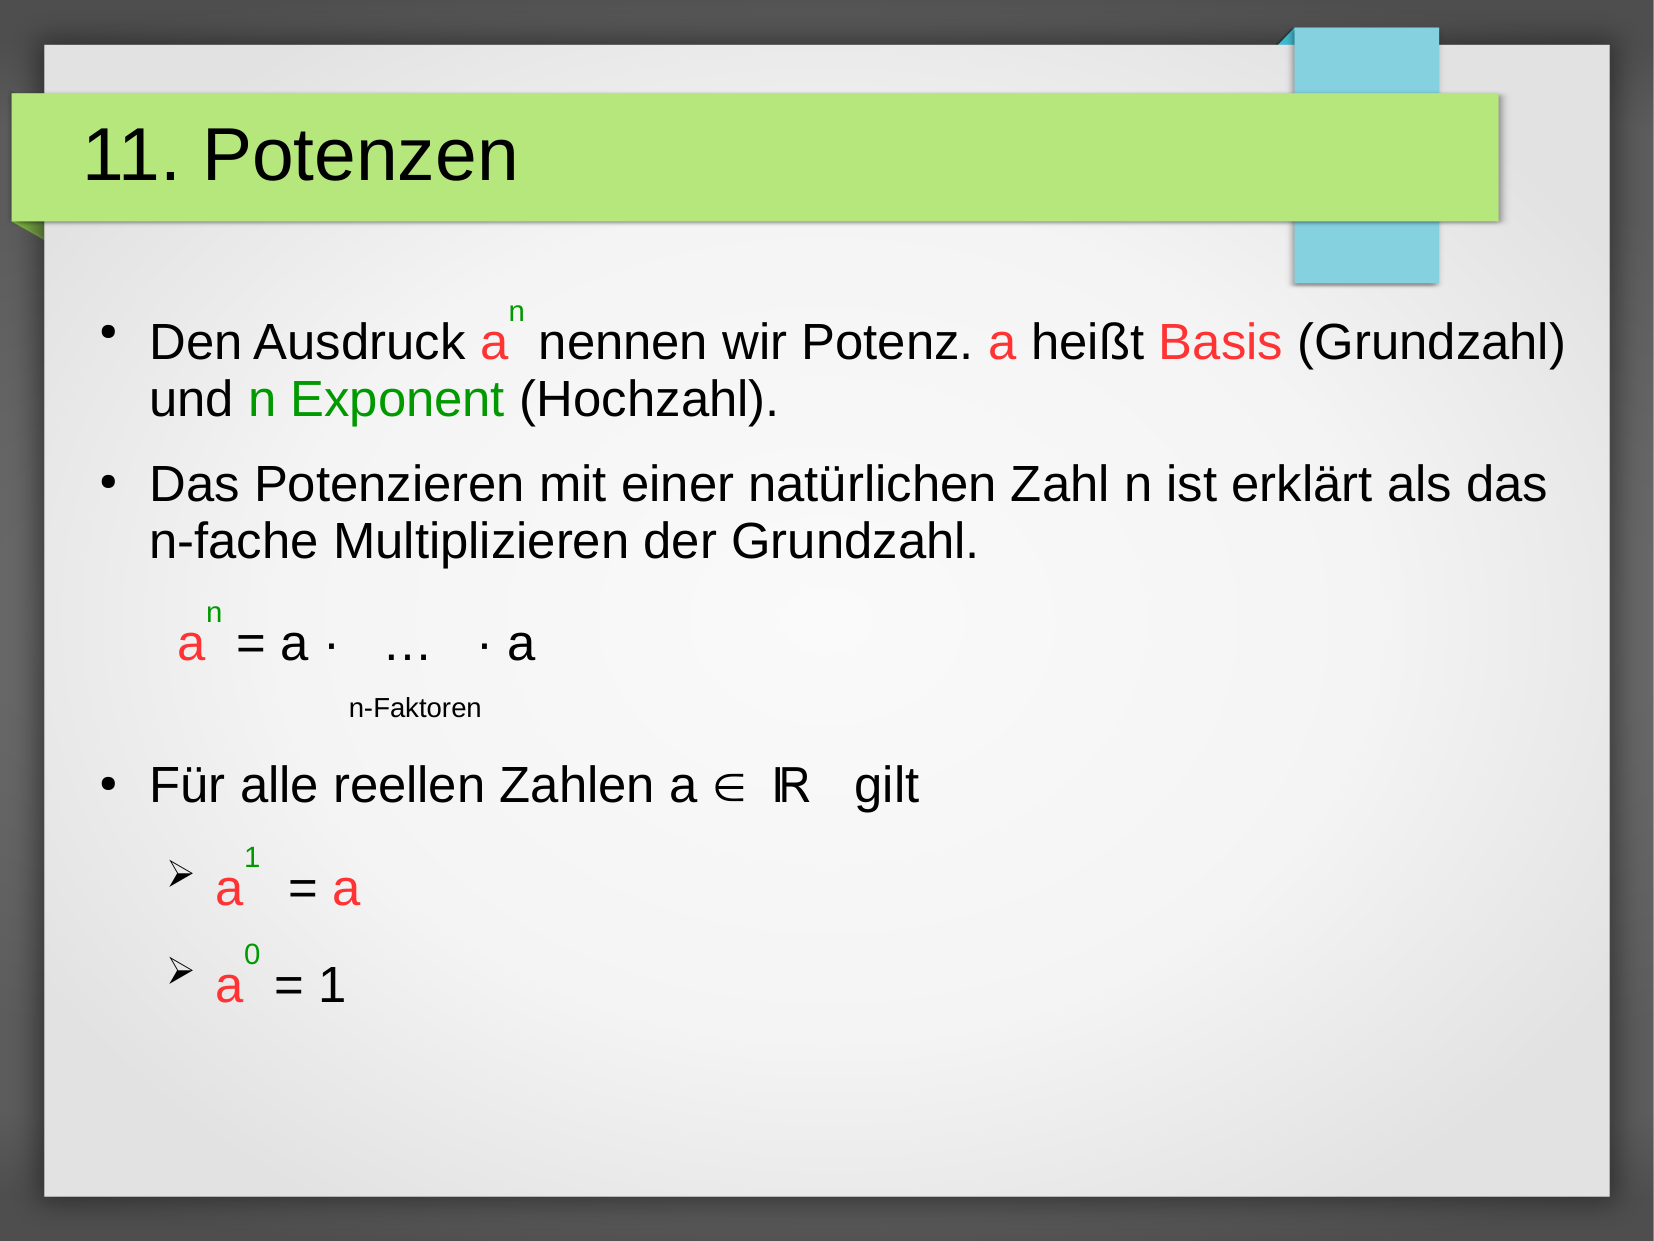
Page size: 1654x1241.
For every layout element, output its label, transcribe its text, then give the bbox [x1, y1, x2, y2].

picture [0, 0, 1654, 1241]
list Den Ausdruck an nennen wir Potenz. a heißt Basis (Grundzahl) und n Exponent (Hochzahl). Das Potenzieren mit einer natürlichen Zahl n ist erklärt als das n-fache Multiplizieren der Grundzahl. an = a · … · a n-Faktoren Für alle reellen Zahlen a  ℝ gilt a1 = a a0 = 1 [82, 295, 1571, 1015]
title 11. Potenzen [82, 70, 1501, 239]
